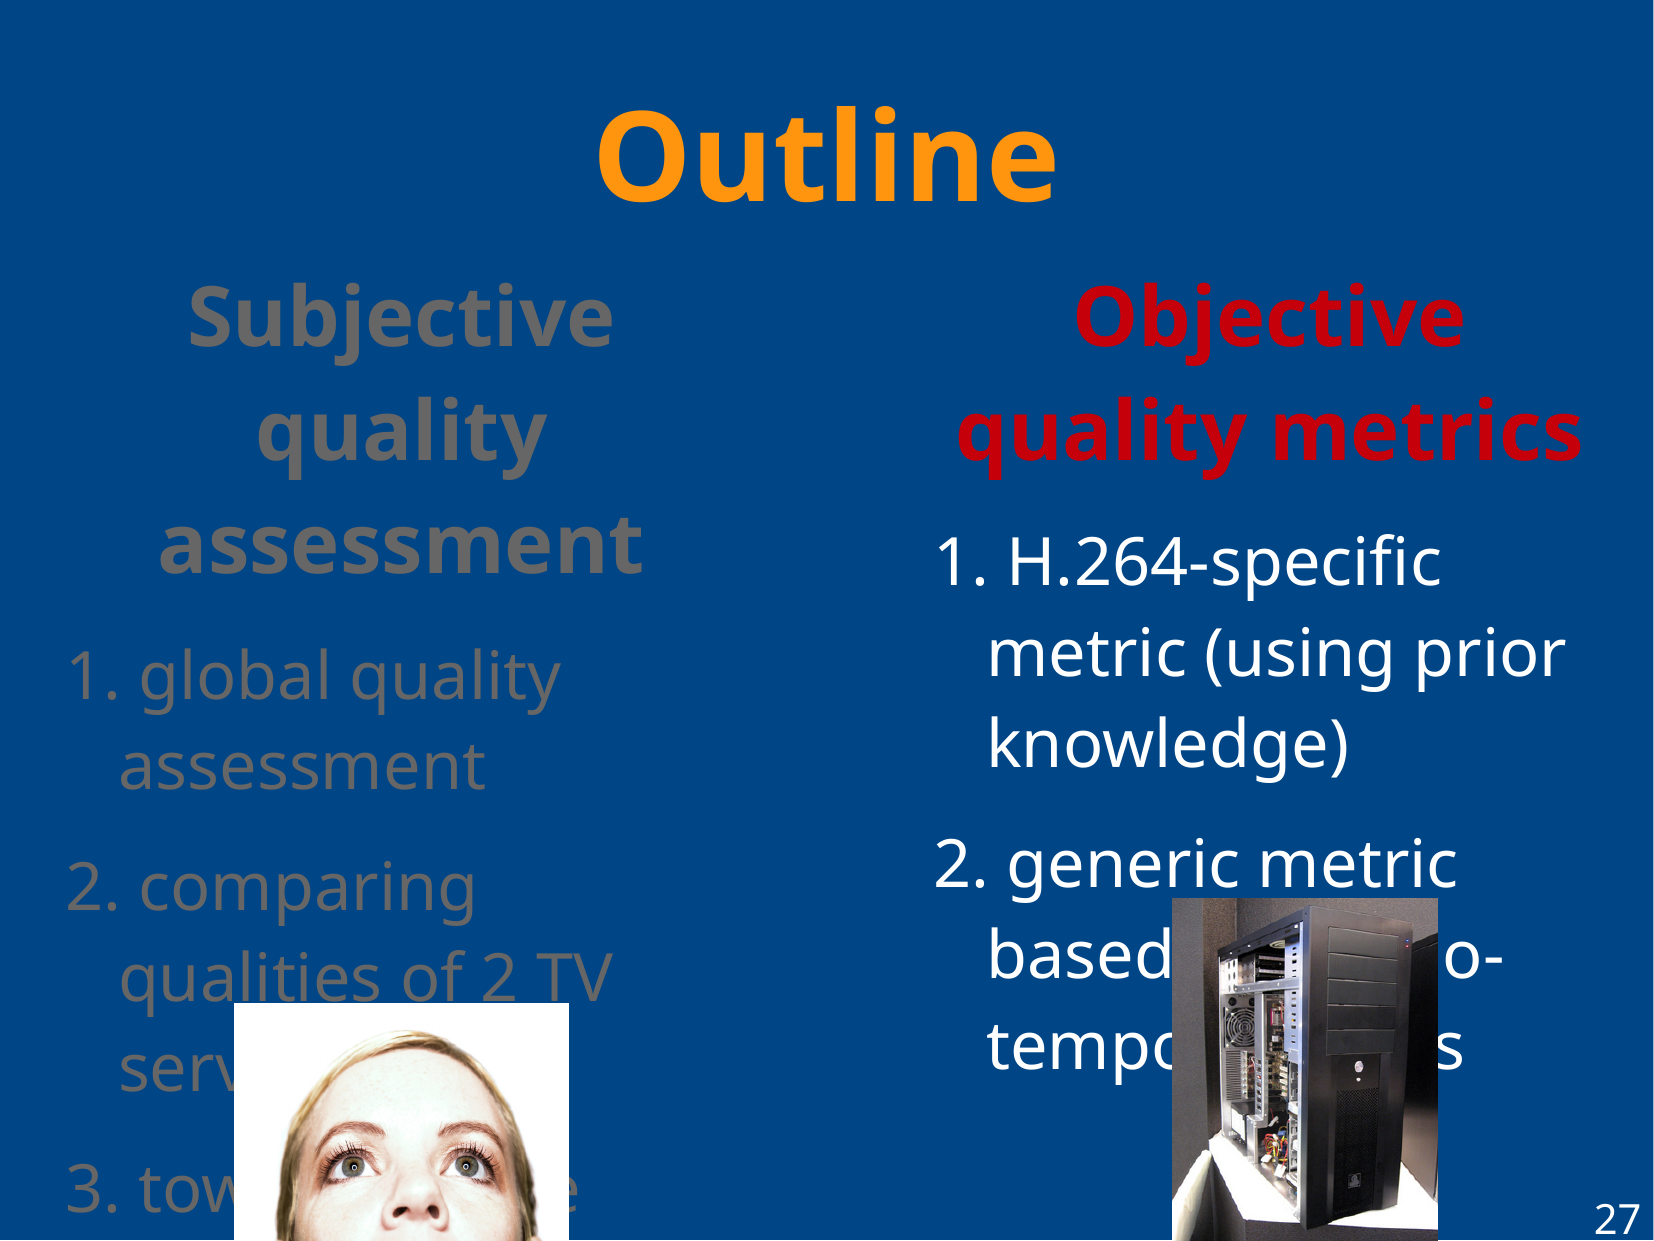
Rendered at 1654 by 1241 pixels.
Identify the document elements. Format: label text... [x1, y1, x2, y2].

picture [234, 1003, 569, 1241]
list Subjective quality assessment 1. global quality assessment 2. comparing qualities of 2 TV services 3. towards a fine quality measurement [47, 257, 756, 991]
picture [1172, 898, 1438, 1241]
list Objective quality metrics 1. H.264-specific metric (using prior knowledge) 2. generic metric based on spatio-temporal tubes [915, 257, 1625, 961]
title Outline [82, 49, 1571, 257]
